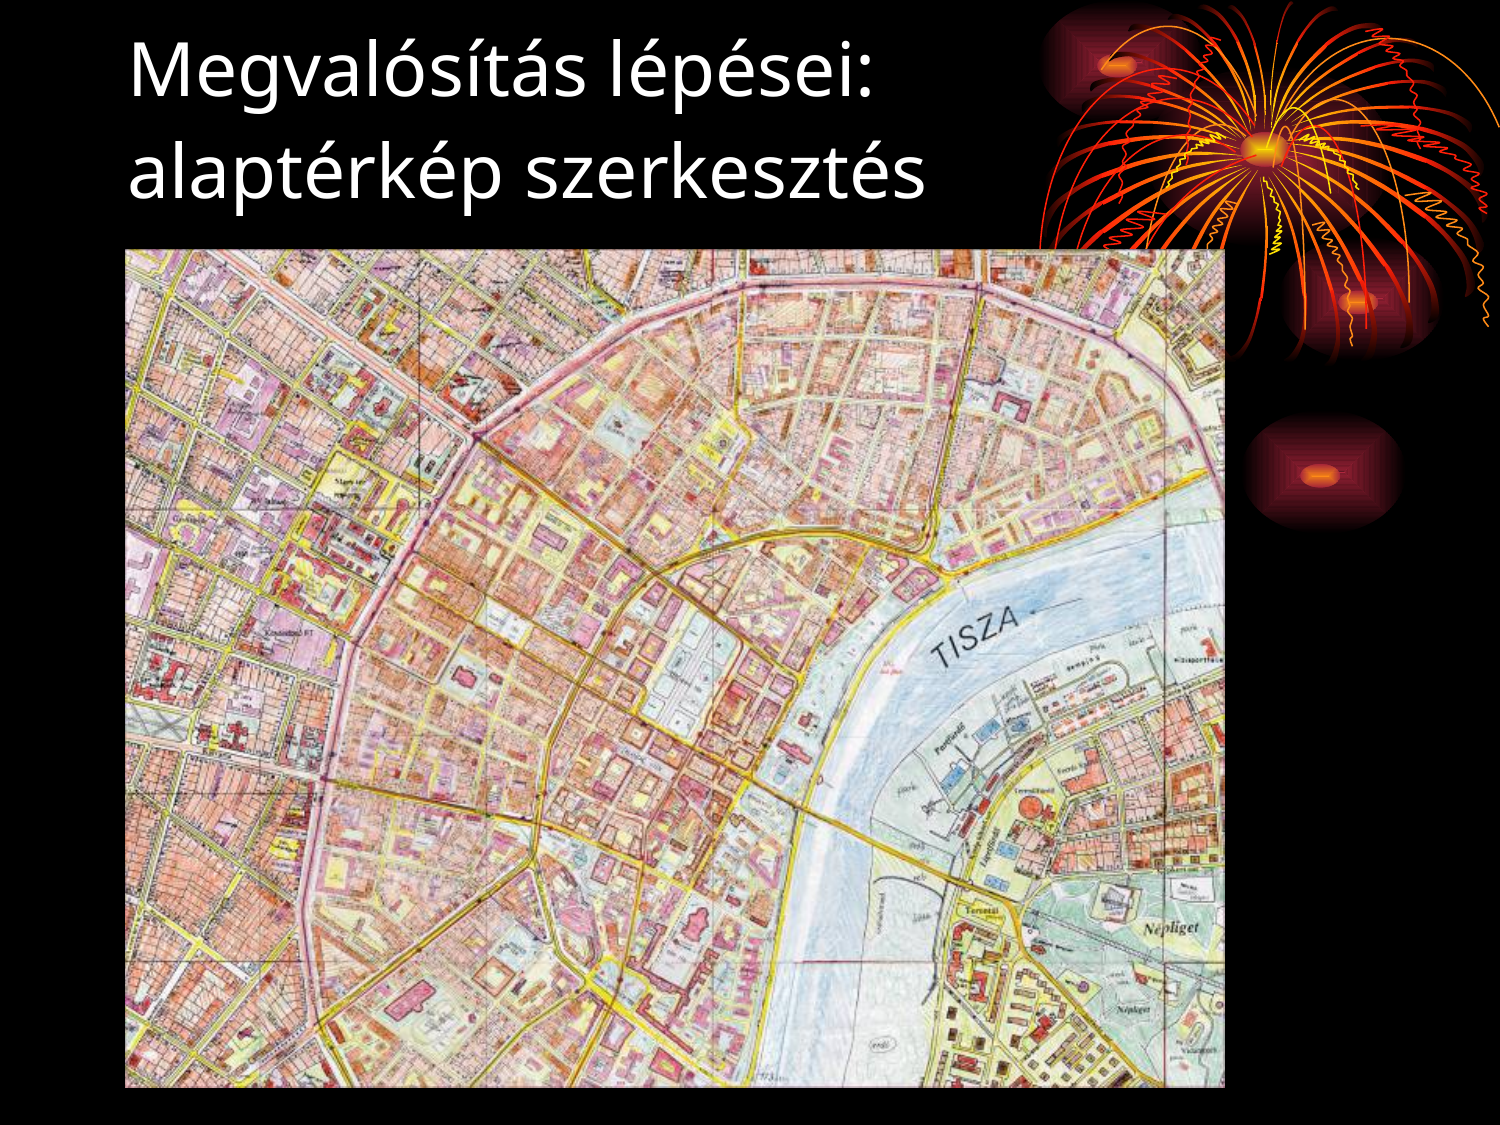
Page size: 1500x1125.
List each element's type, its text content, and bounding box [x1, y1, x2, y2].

picture [125, 249, 1225, 1088]
title Megvalósítás lépései: alaptérkép szerkesztés [112, 4, 1388, 232]
